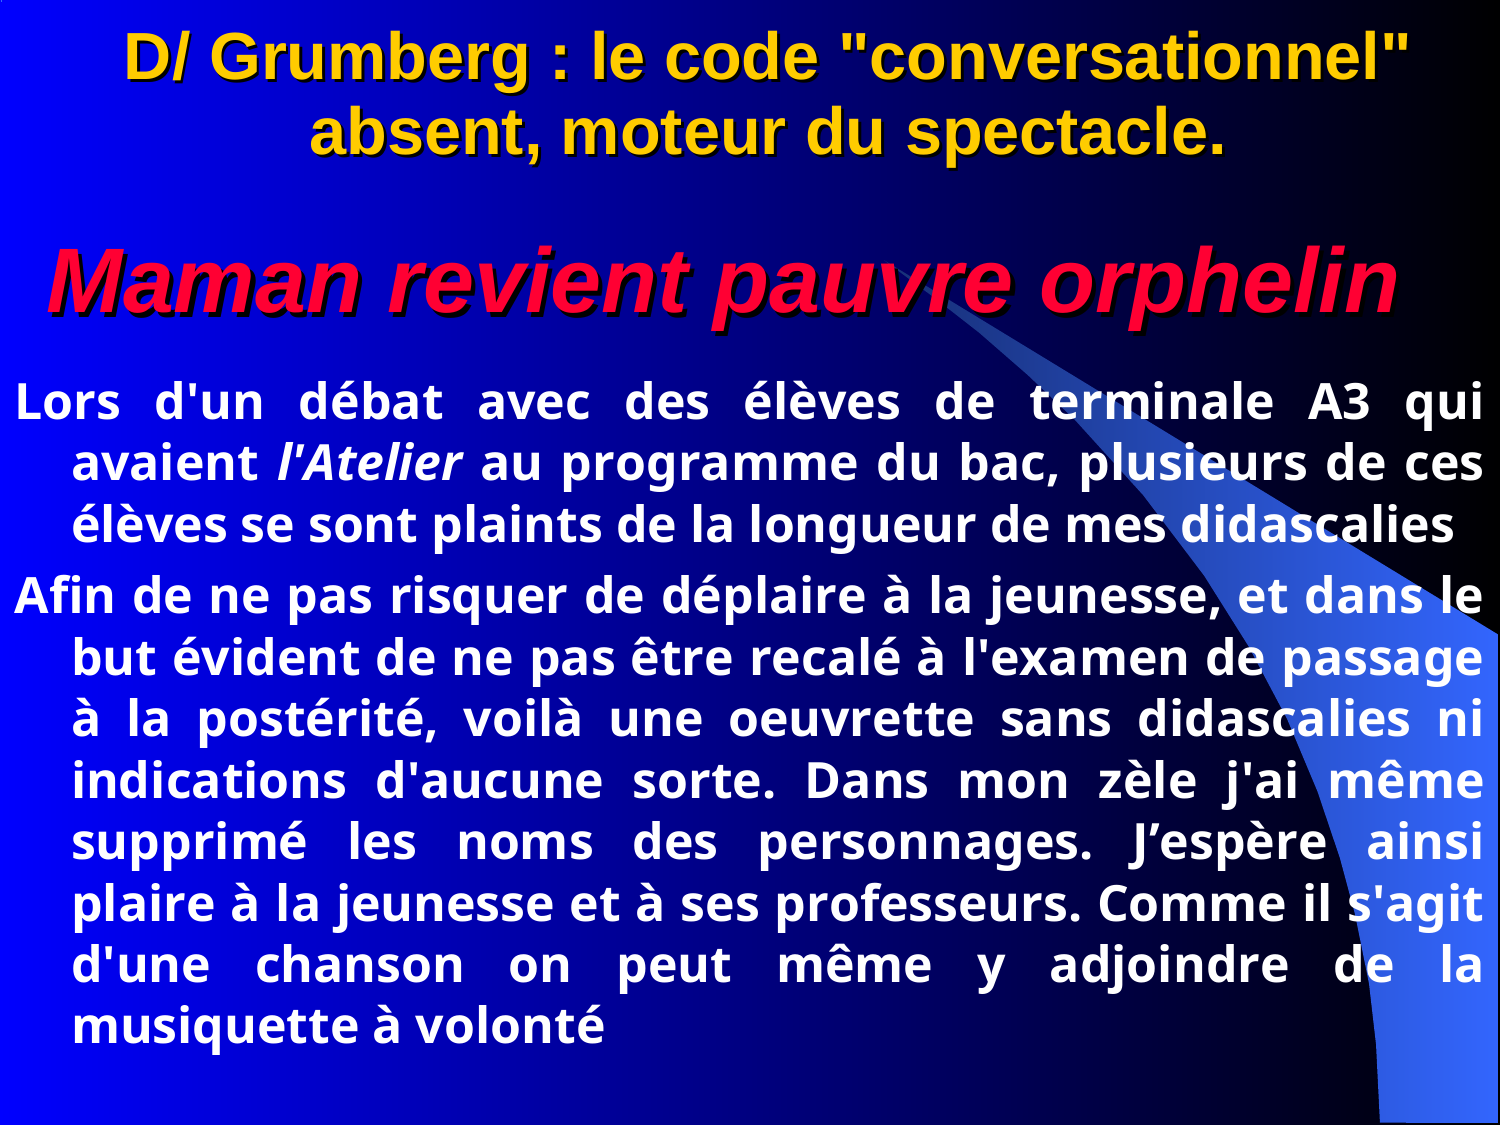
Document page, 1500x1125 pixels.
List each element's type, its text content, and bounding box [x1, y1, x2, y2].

text_box Lors d'un débat avec des élèves de terminale A3 qui avaient l'Atelier au programme du bac, plusieurs de ces élèves se sont plaints de la longueur de mes didascalies Afin de ne pas risquer de déplaire à la jeunesse, et dans le but évident de ne pas être recalé à l'examen de passage à la postérité, voilà une oeuvrette sans didascalies ni indications d'aucune sorte. Dans mon zèle j'ai même supprimé les noms des personnages. J’espère ainsi plaire à la jeunesse et à ses professeurs. Comme il s'agit d'une chanson on peut même y adjoindre de la musiquette à volonté Jean Claude Grumberg . [0, 362, 1500, 1125]
text_box Maman revient pauvre orphelin [0, 187, 1500, 362]
title D/ Grumberg : le code "conversationnel" absent, moteur du spectacle. [0, 0, 1500, 187]
